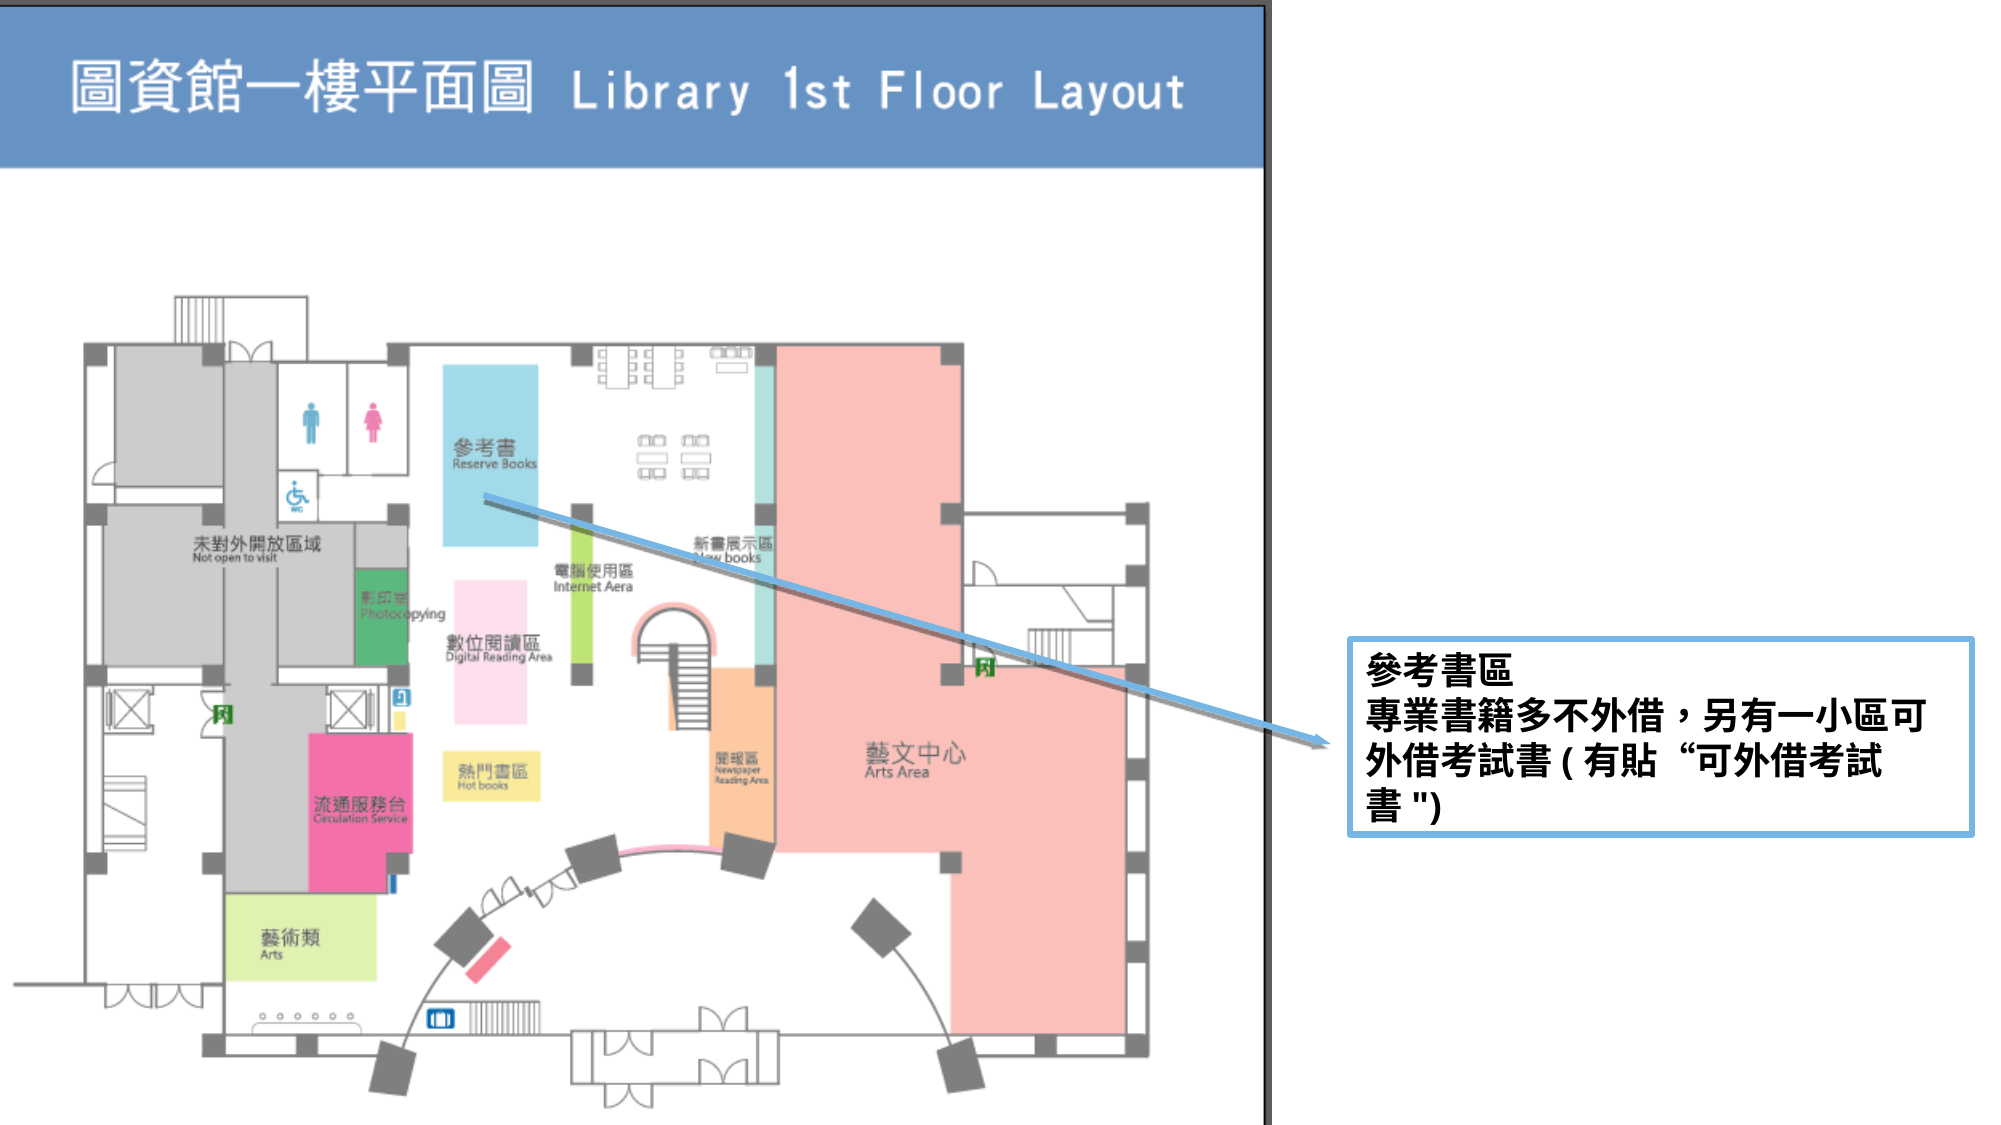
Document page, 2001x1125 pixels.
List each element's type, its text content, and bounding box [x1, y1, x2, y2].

text_box 參考書區 專業書籍多不外借，另有一小區可外借考試書(有貼“可外借考試書") [1350, 639, 1972, 791]
picture [0, 0, 1272, 1125]
